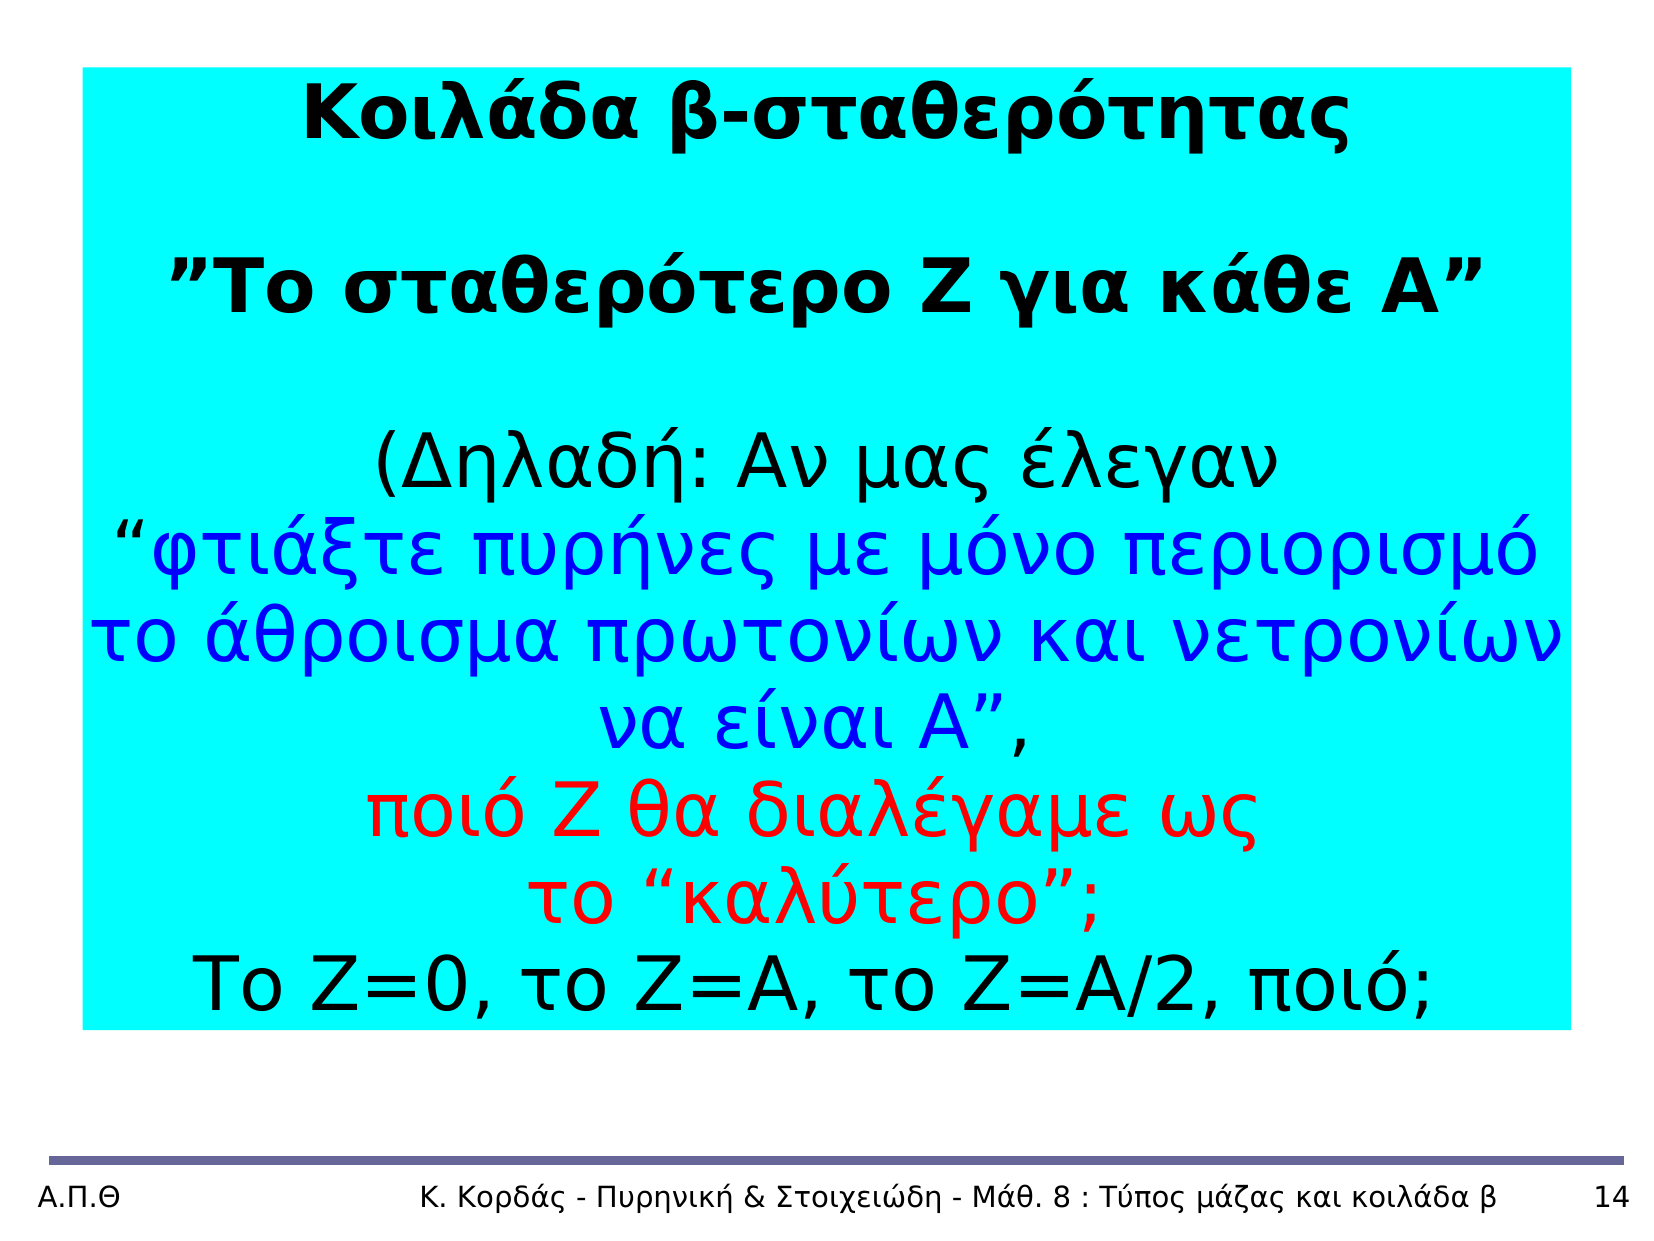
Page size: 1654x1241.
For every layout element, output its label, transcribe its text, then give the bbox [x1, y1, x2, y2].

title Κοιλάδα β-σταθερότητας ”Το σταθερότερο Ζ για κάθε Α” (Δηλαδή: Αν μας έλεγαν “φτιάξτε πυρήνες με μόνο περιορισμό το άθροισμα πρωτονίων και νετρονίων να είναι Α”, ποιό Ζ θα διαλέγαμε ως το “καλύτερο”; Το Ζ=0, το Ζ=Α, το Ζ=Α/2, ποιό; [82, 67, 1571, 1031]
